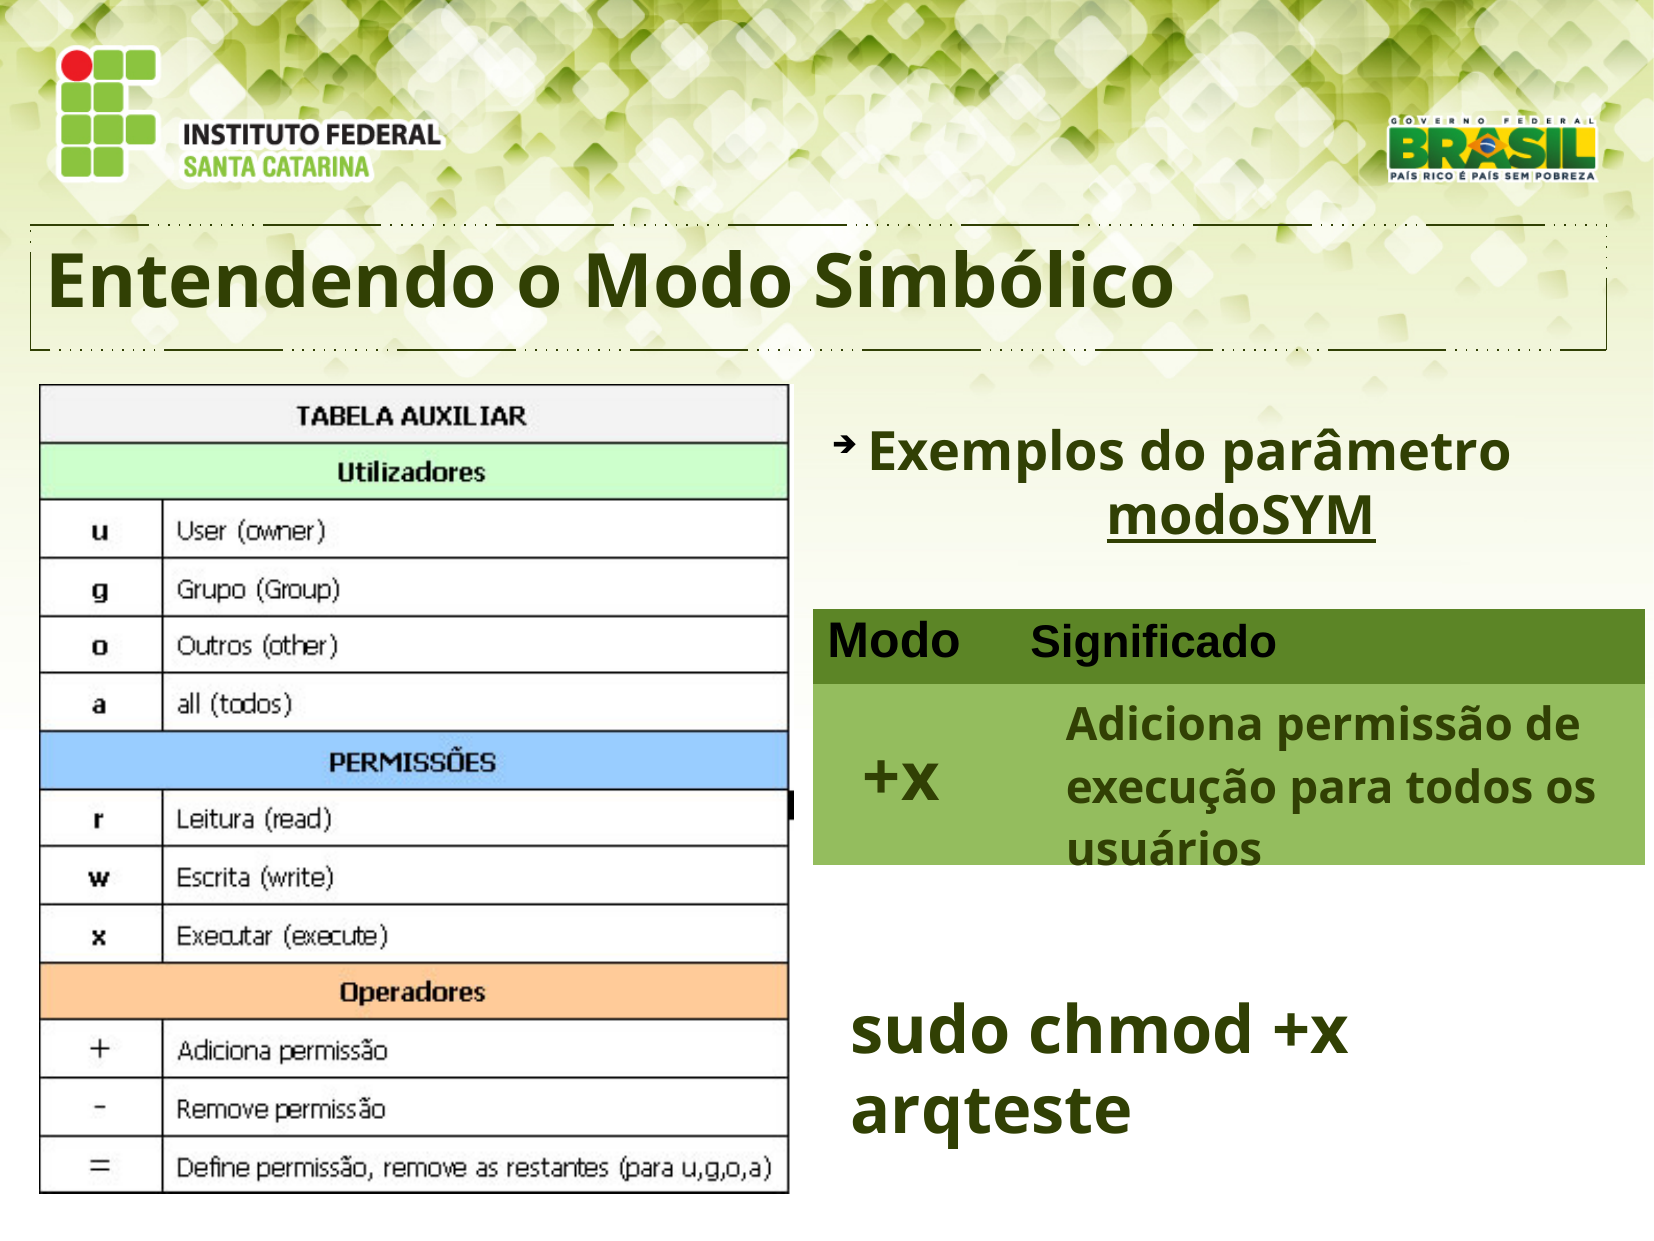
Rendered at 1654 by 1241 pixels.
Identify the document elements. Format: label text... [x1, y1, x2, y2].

table_header Significado [1016, 609, 1645, 684]
table_cell Adiciona permissão de execução para todos os usuários [1016, 684, 1645, 865]
text_box Exemplos do parâmetro modoSYM [817, 408, 1631, 609]
picture [0, 0, 1654, 1241]
text_box Entendendo o Modo Simbólico [30, 225, 1607, 351]
table_header Modo [813, 609, 1016, 684]
text_box sudo chmod +x arqteste [800, 979, 1635, 1154]
table_cell +x [813, 684, 1016, 865]
